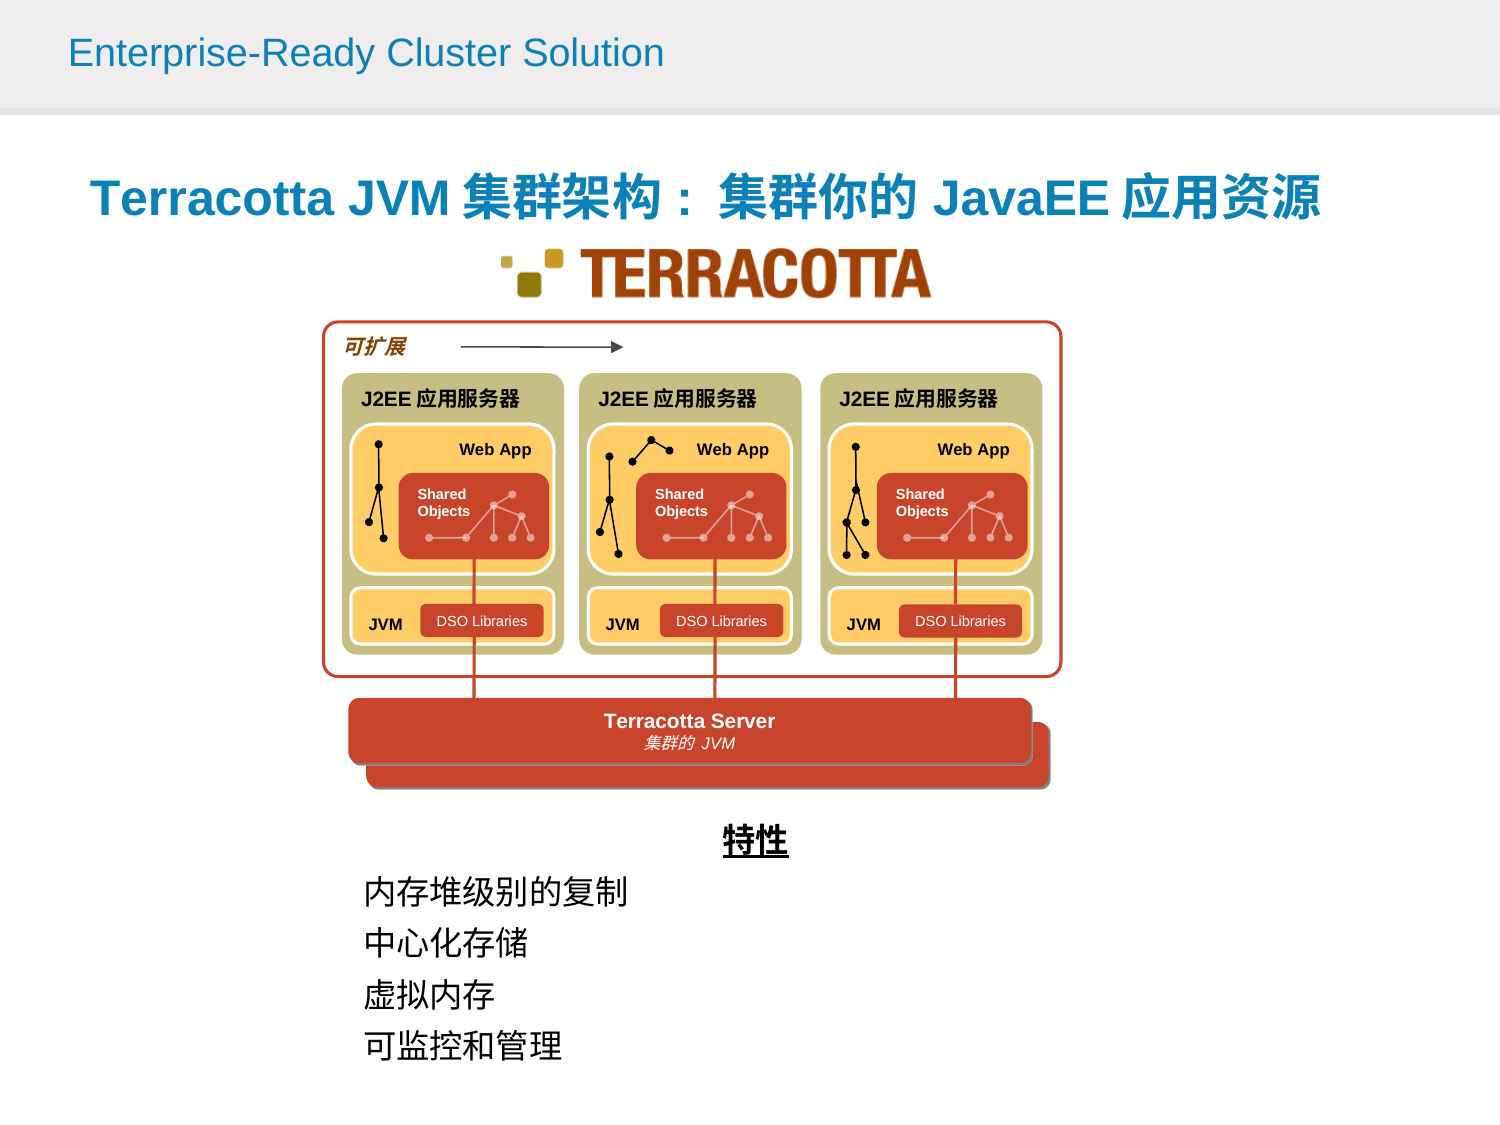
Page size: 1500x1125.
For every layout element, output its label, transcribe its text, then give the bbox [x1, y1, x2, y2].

text_box J2EE应用服务器 [341, 373, 565, 655]
text_box Shared Objects [636, 472, 787, 560]
text_box Web App [350, 423, 554, 575]
picture [0, 0, 1500, 115]
text_box J2EE应用服务器 [579, 373, 802, 655]
text_box Web App [588, 423, 792, 575]
text_box JVM [588, 587, 713, 645]
text_box Shared Objects [876, 472, 1028, 560]
text_box Shared Objects [398, 472, 550, 560]
text_box [366, 721, 1049, 788]
text_box JVM [829, 587, 954, 645]
text_box DSO Libraries [898, 604, 1023, 638]
text_box JVM [350, 587, 472, 645]
text_box DSO Libraries [420, 603, 544, 638]
picture [501, 248, 932, 299]
text_box JVM [476, 587, 554, 645]
text_box Web App [829, 423, 1033, 575]
text_box DSO Libraries [659, 603, 784, 638]
text_box J2EE应用服务器 [820, 373, 1043, 655]
title Terracotta JVM集群架构: 集群你的JavaEE应用资源 [74, 153, 1365, 233]
list 特性 内存堆级别的复制 中心化存储 虚拟内存 可监控和管理 [348, 810, 1164, 1071]
text_box JVM [958, 587, 1033, 645]
text_box Terracotta Server 集群的 JVM [348, 697, 1031, 764]
text_box JVM [717, 587, 792, 645]
text_box 可扩展 [323, 321, 1061, 677]
